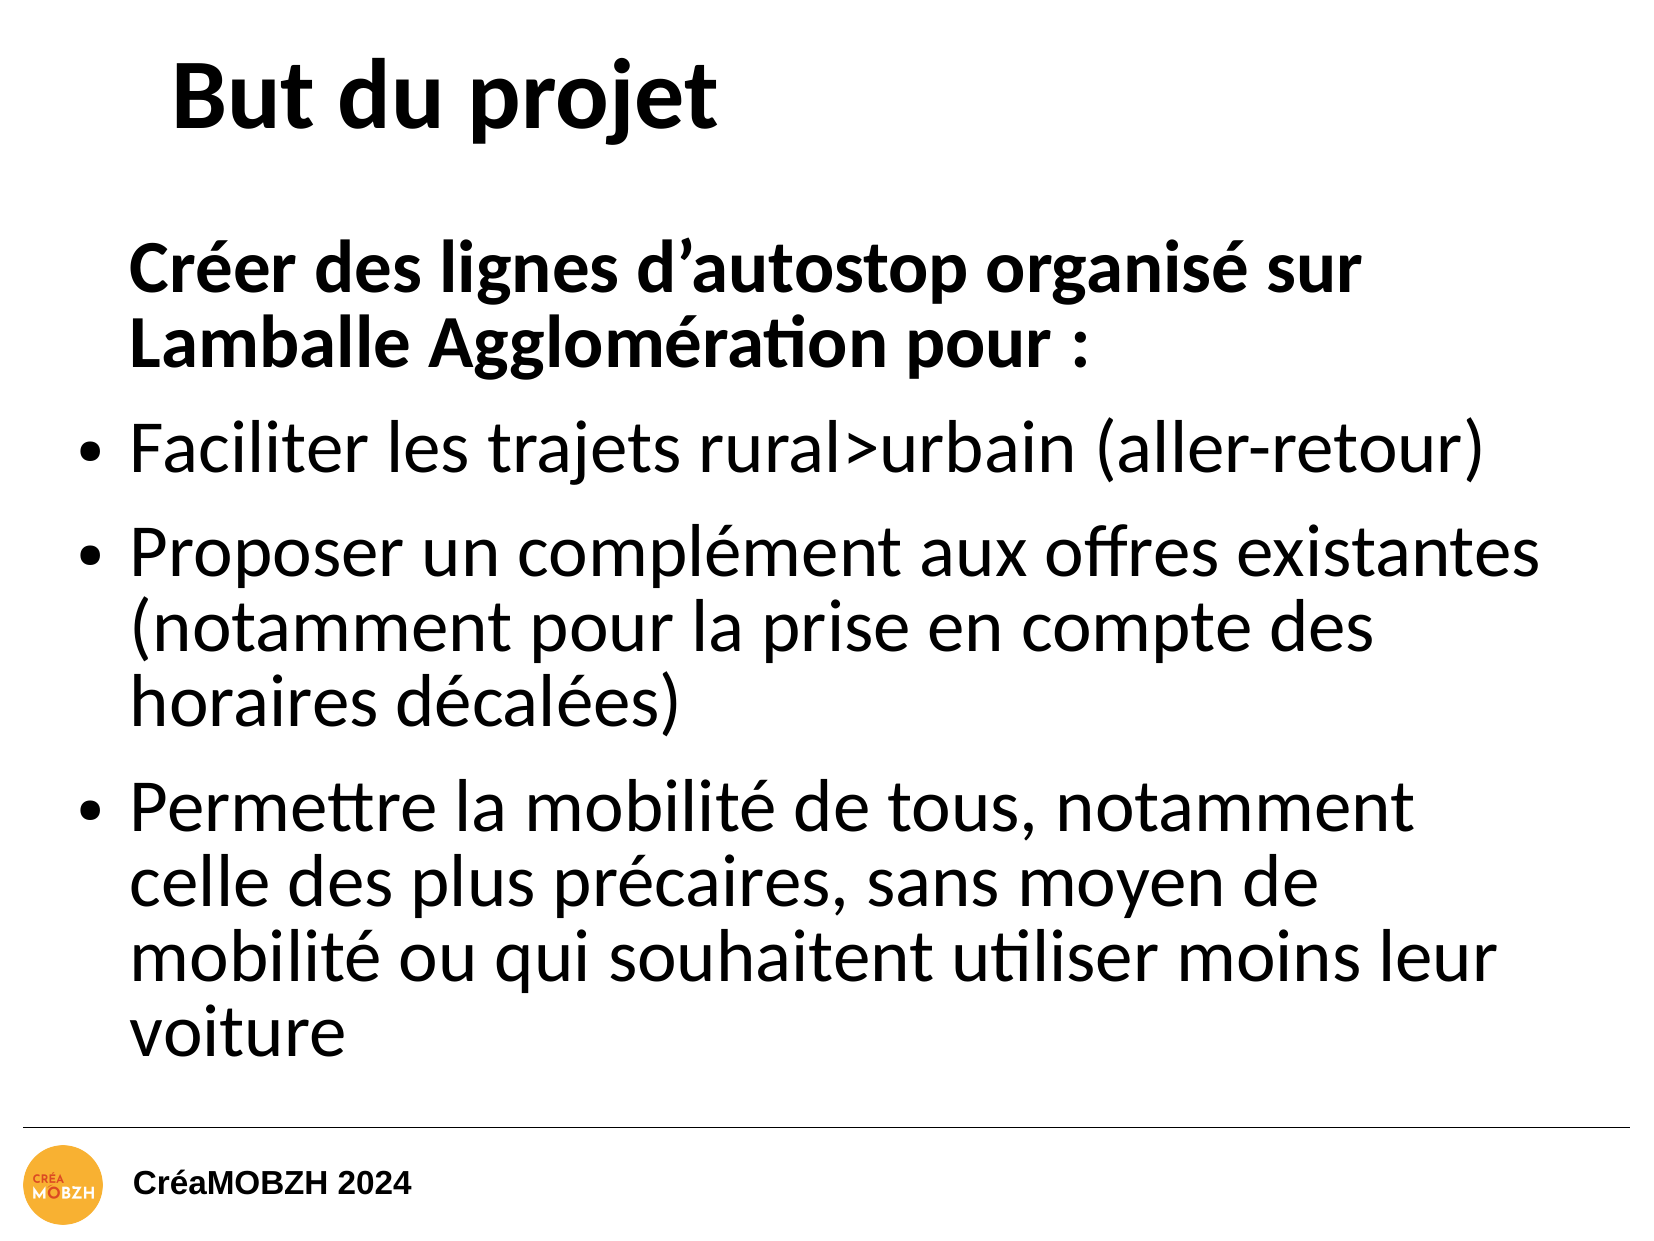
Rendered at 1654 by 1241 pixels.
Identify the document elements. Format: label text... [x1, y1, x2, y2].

text_box CréaMOBZH 2024 [118, 1157, 1040, 1241]
picture [23, 1145, 103, 1225]
title But du projet [23, 0, 1359, 208]
list Créer des lignes d’autostop organisé sur Lamballe Agglomération pour : Faciliter les trajets rural>urbain (aller-retour) Proposer un complément aux offres existantes (notamment pour la prise en compte des horaires décalées) Permettre la mobilité de tous, notamment celle des plus précaires, sans moyen de mobilité ou qui souhaitent utiliser moins leur voiture [59, 236, 1548, 1076]
